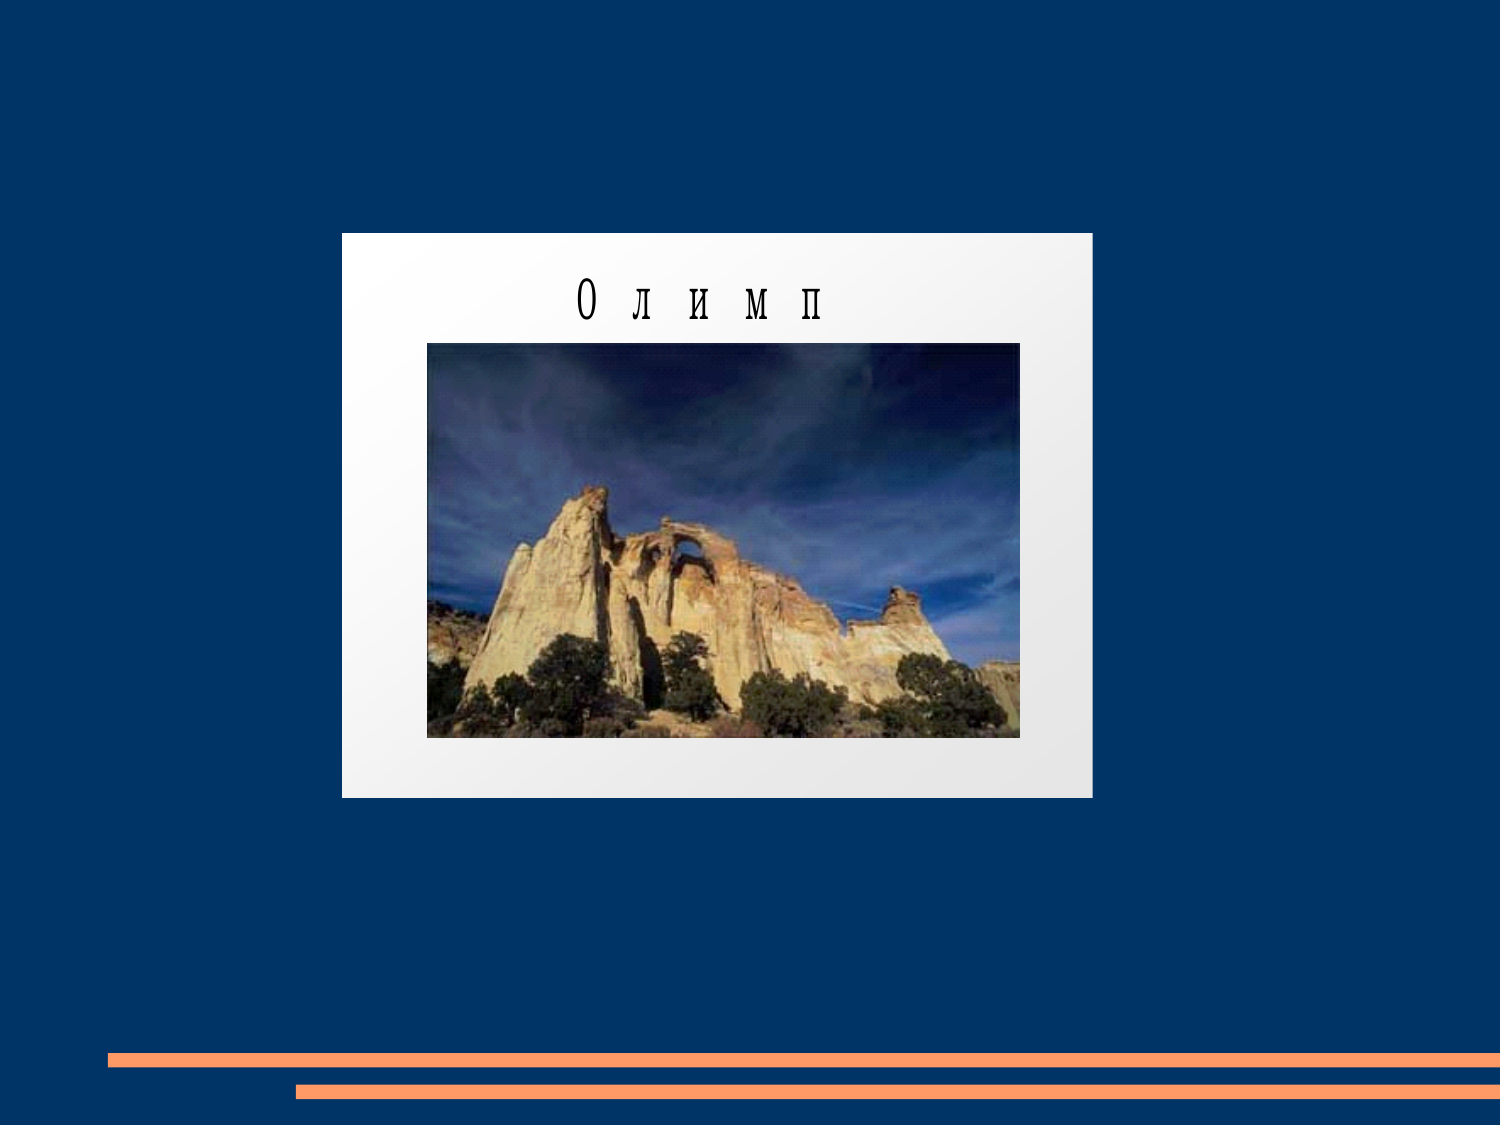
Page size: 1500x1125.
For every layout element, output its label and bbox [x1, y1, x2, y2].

picture [342, 233, 1093, 798]
